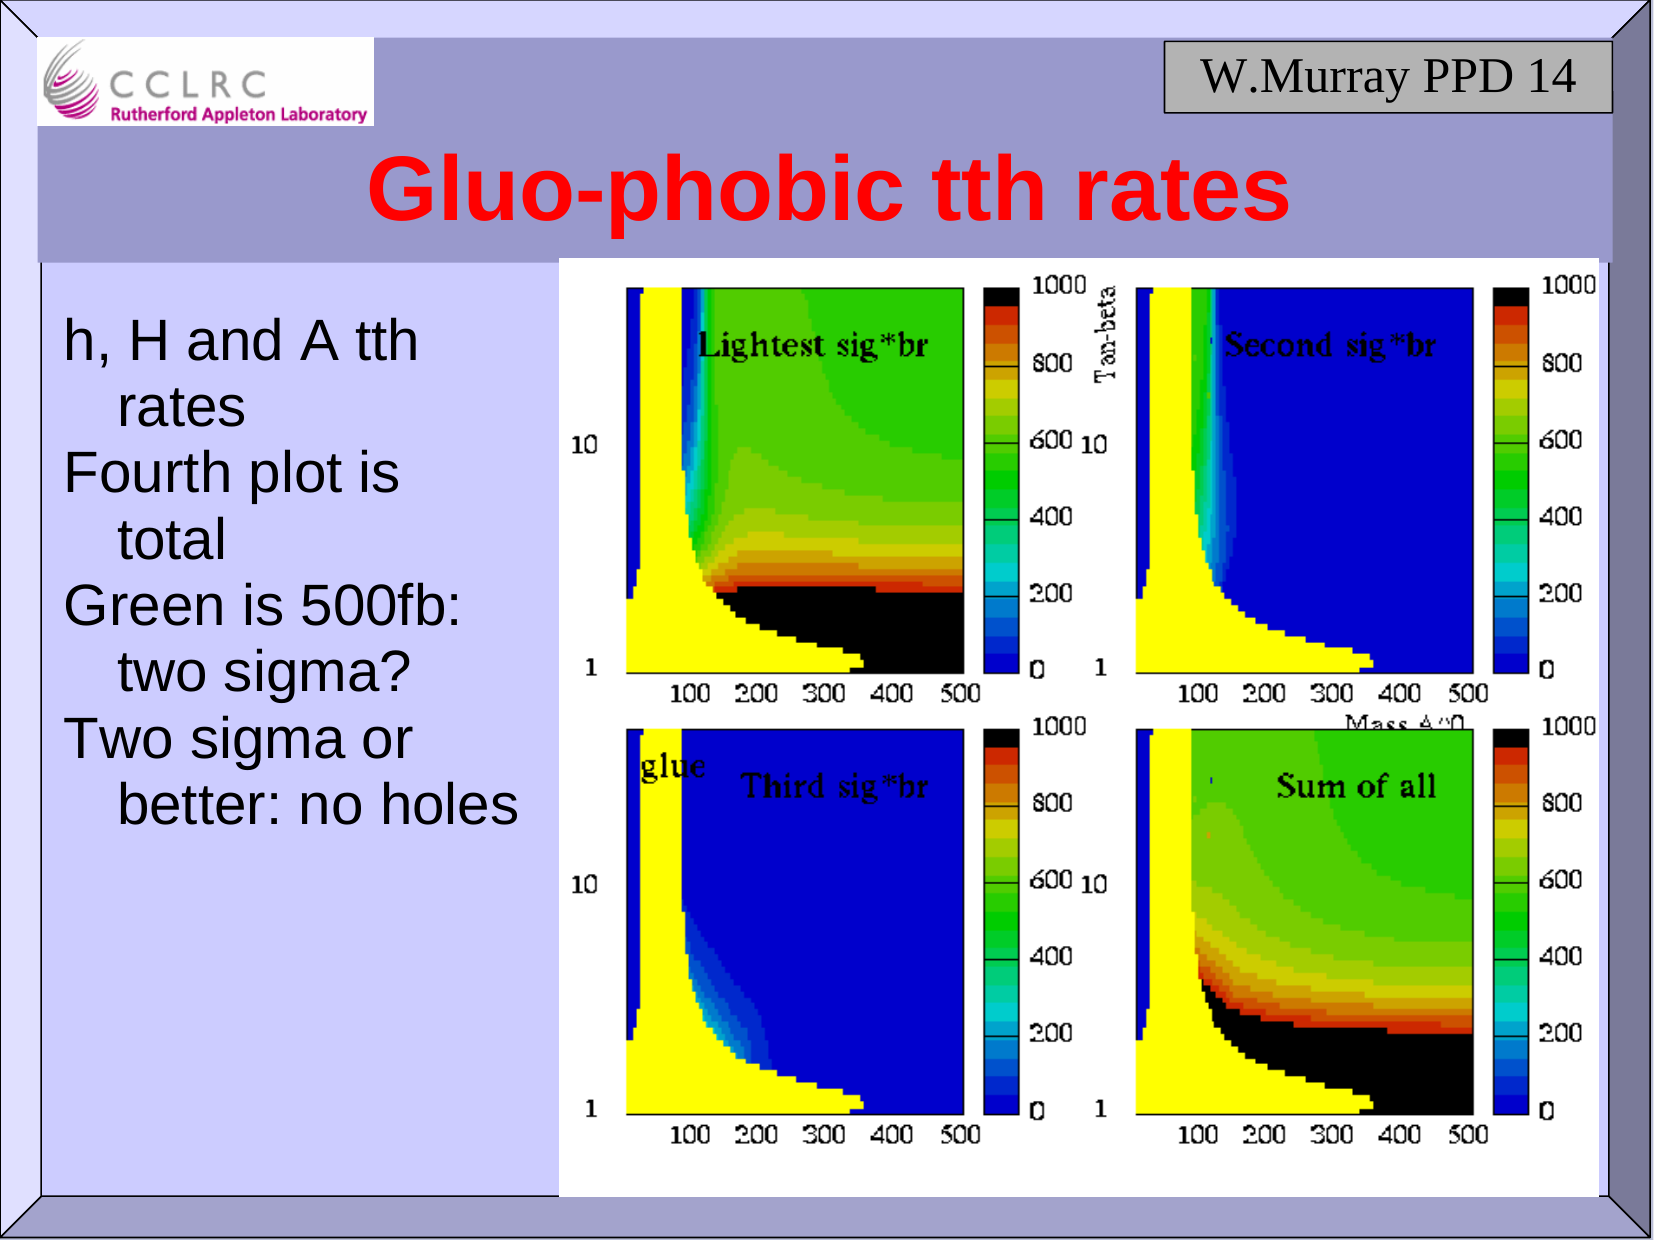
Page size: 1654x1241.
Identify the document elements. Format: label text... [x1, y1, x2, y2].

title Gluo-phobic tth rates [124, 112, 1537, 263]
list h, H and A tth rates Fourth plot is total Green is 500fb: two sigma? Two sigma or better: no holes [46, 306, 526, 1088]
picture [559, 258, 1599, 1197]
picture [37, 37, 374, 126]
